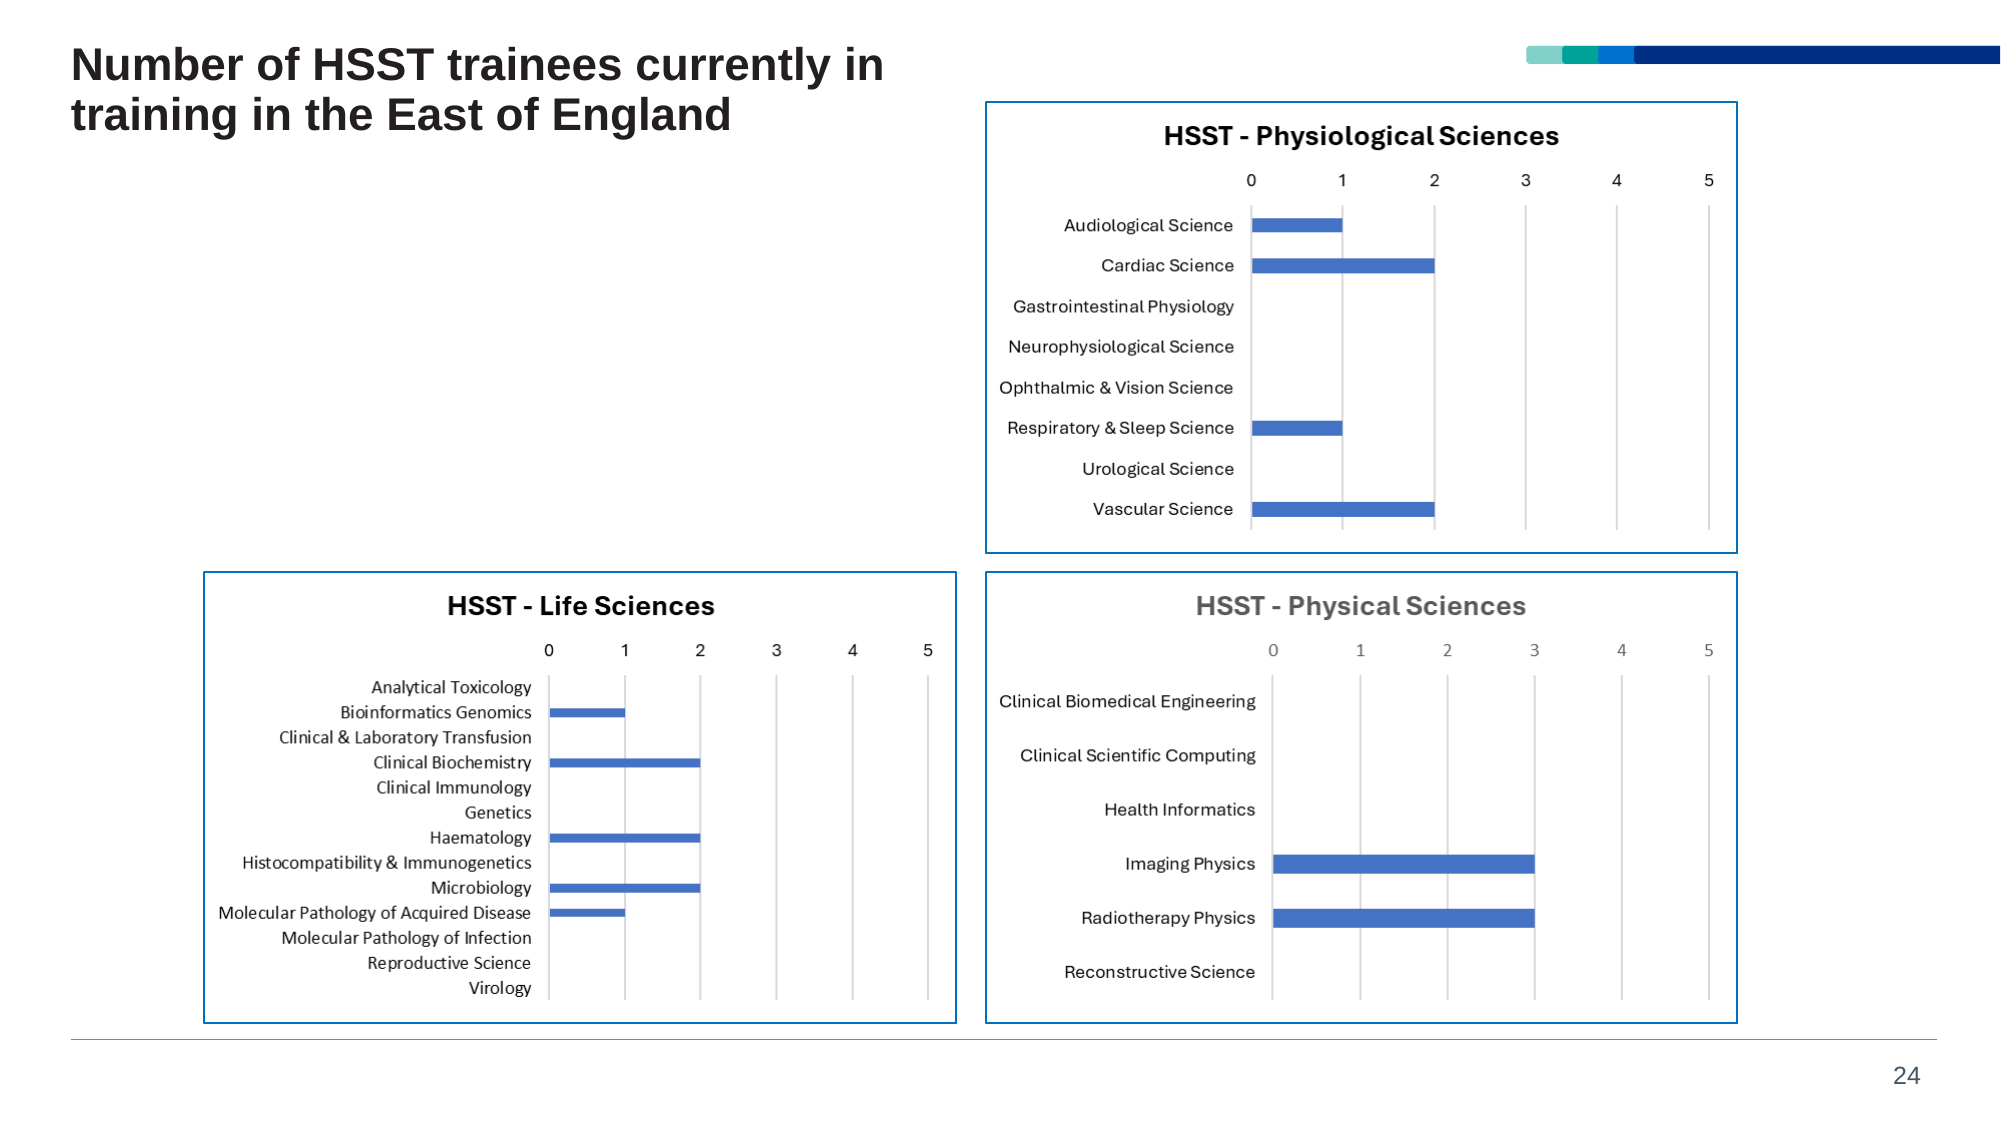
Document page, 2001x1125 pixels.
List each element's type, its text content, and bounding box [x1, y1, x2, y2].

picture [985, 571, 1738, 1024]
picture [985, 101, 1738, 554]
title Number of HSST trainees currently in training in the East of England [70, 32, 1513, 149]
picture [203, 571, 957, 1024]
